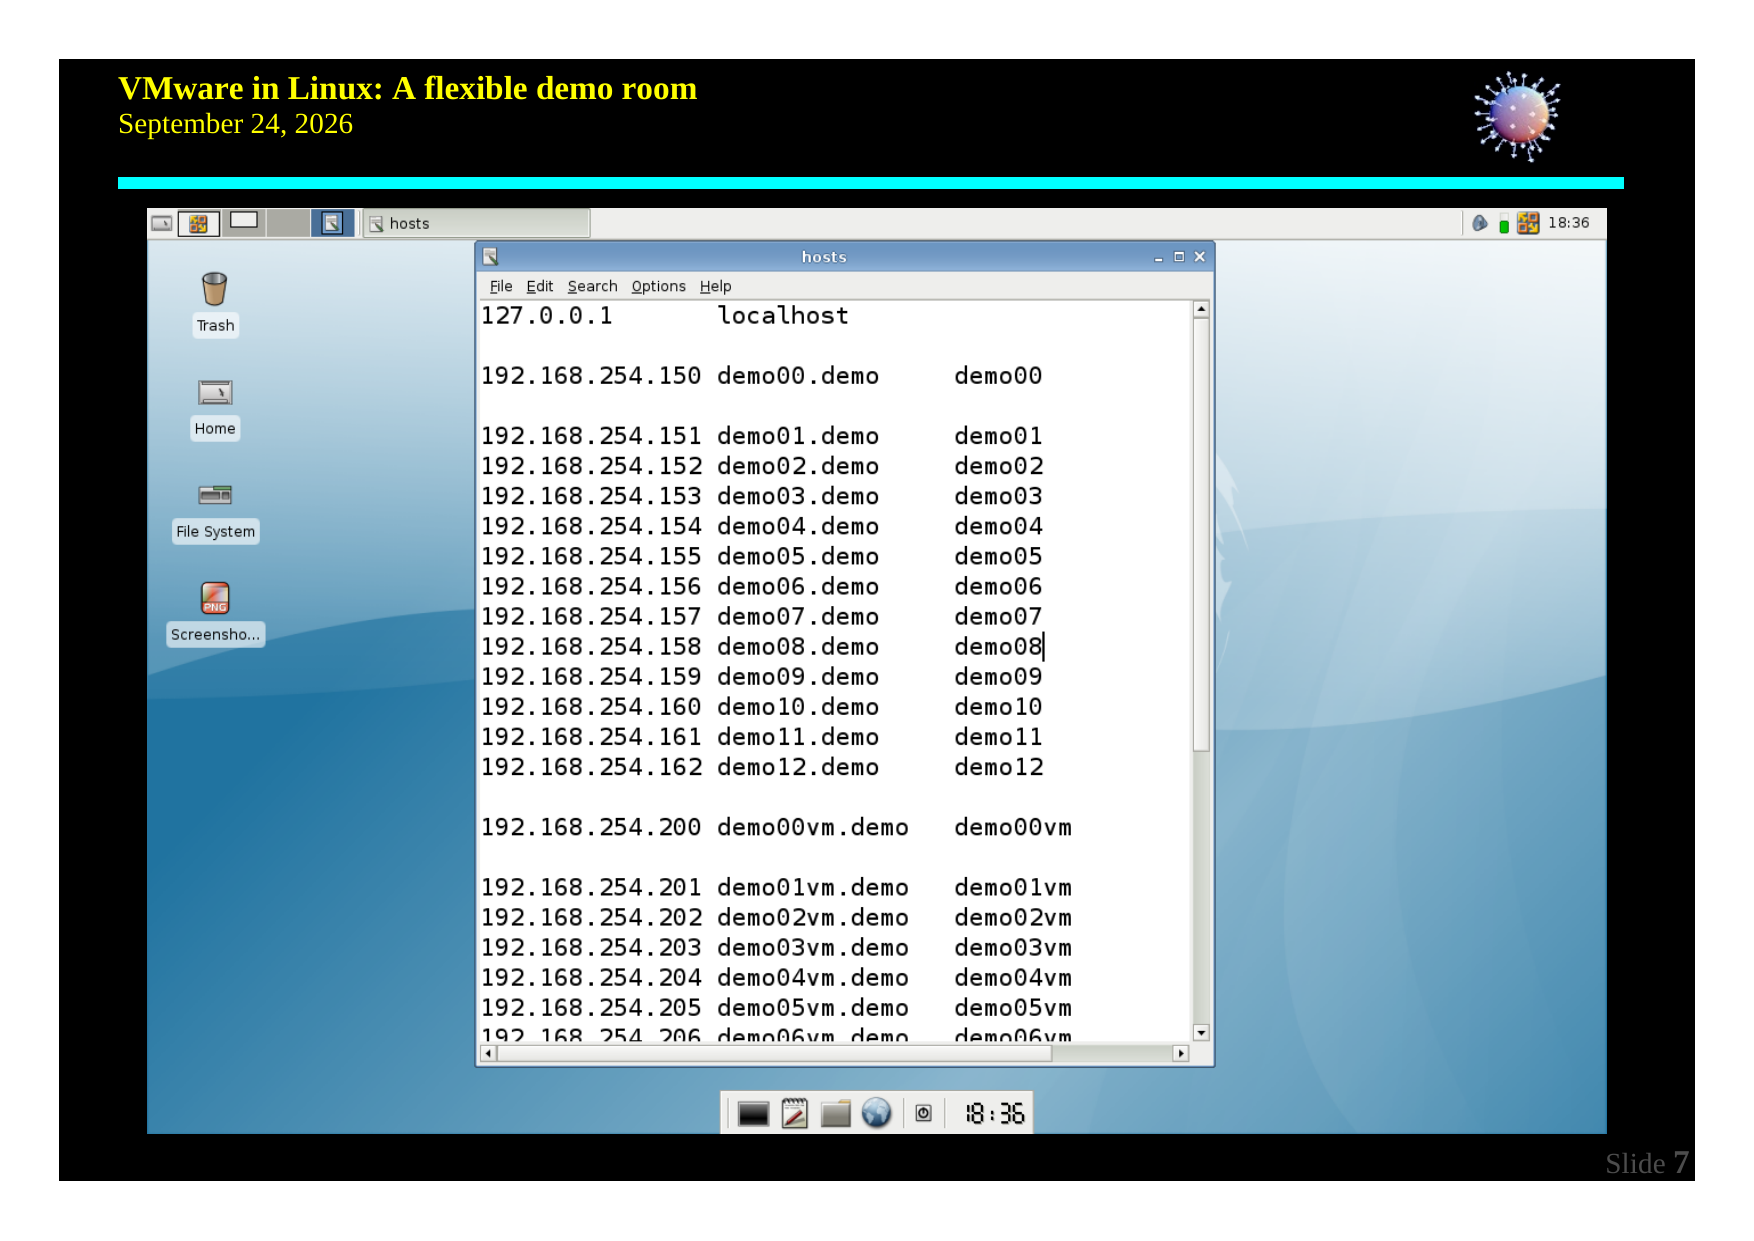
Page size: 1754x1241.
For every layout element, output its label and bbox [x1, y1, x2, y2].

picture [147, 208, 1607, 1134]
picture [1464, 63, 1569, 174]
